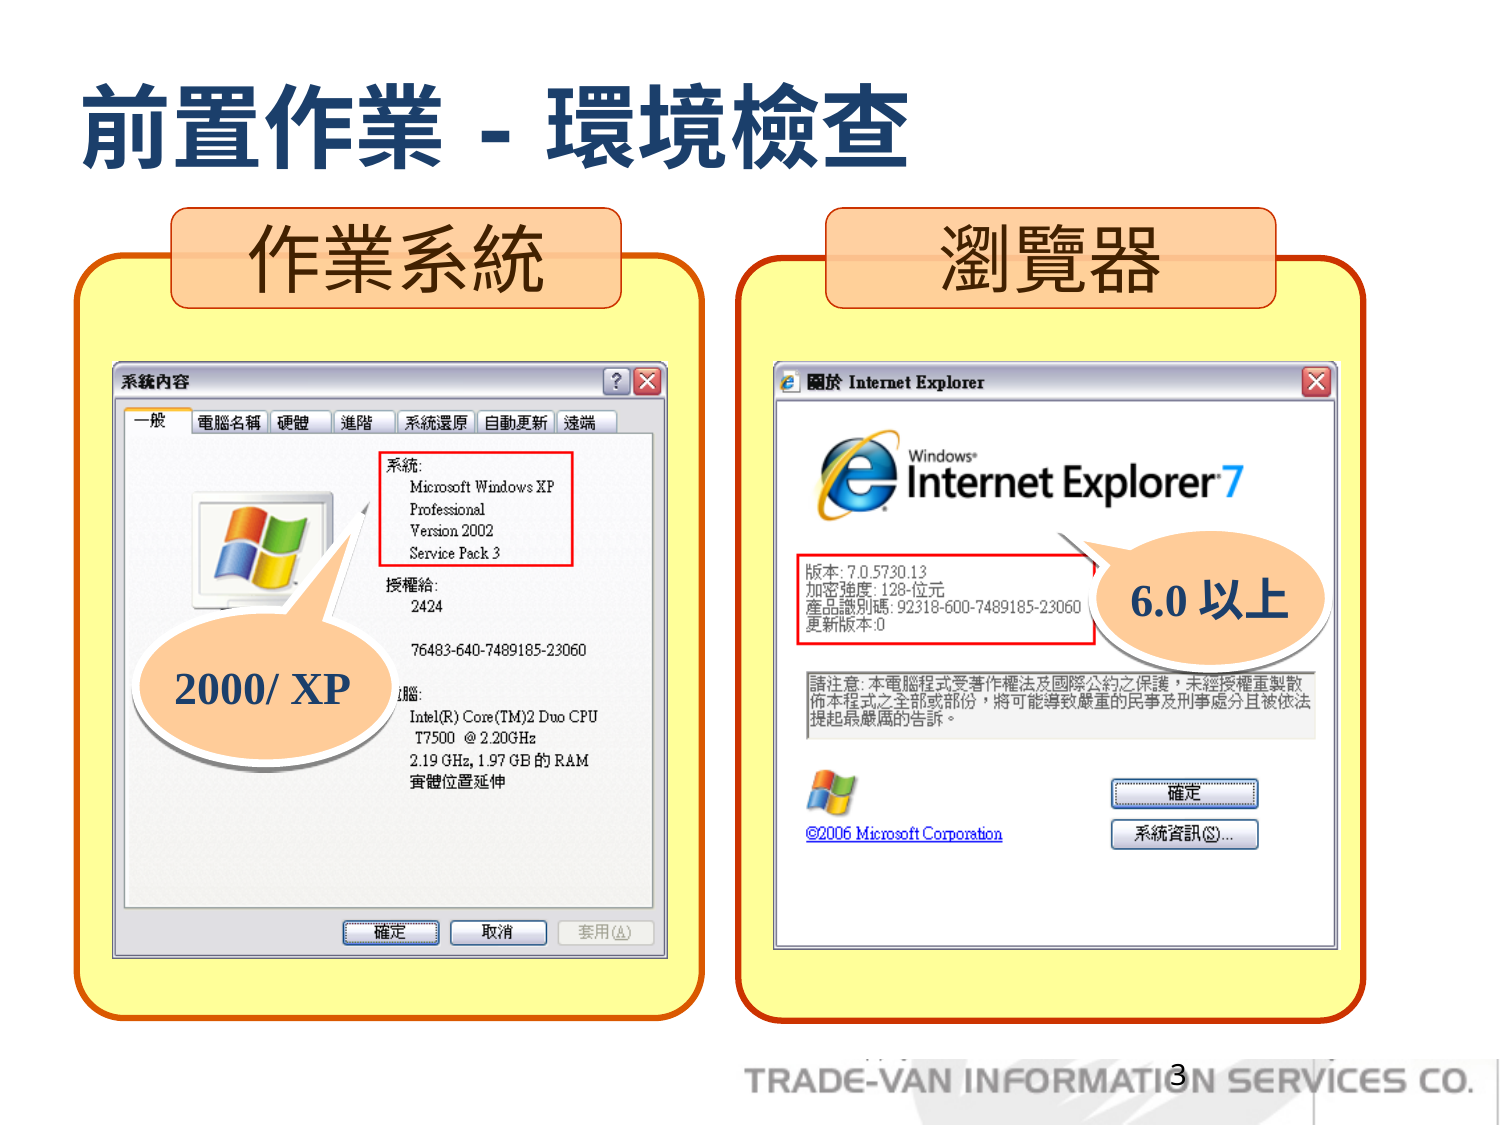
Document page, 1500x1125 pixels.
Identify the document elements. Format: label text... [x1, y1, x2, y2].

text_box [0, 0, 1500, 1059]
text_box 瀏覽器 [825, 207, 1276, 309]
text_box 文字 [76, 255, 702, 1019]
text_box 6.0以上 [1069, 527, 1329, 669]
text_box 前置作業-環境檢查 [65, 31, 1415, 219]
text_box 3 [1155, 1024, 1468, 1100]
picture [112, 361, 668, 959]
picture [773, 361, 1341, 950]
text_box 文字 [738, 258, 1364, 1021]
text_box 2000/ XP [135, 513, 396, 764]
text_box 作業系統 [171, 207, 622, 309]
